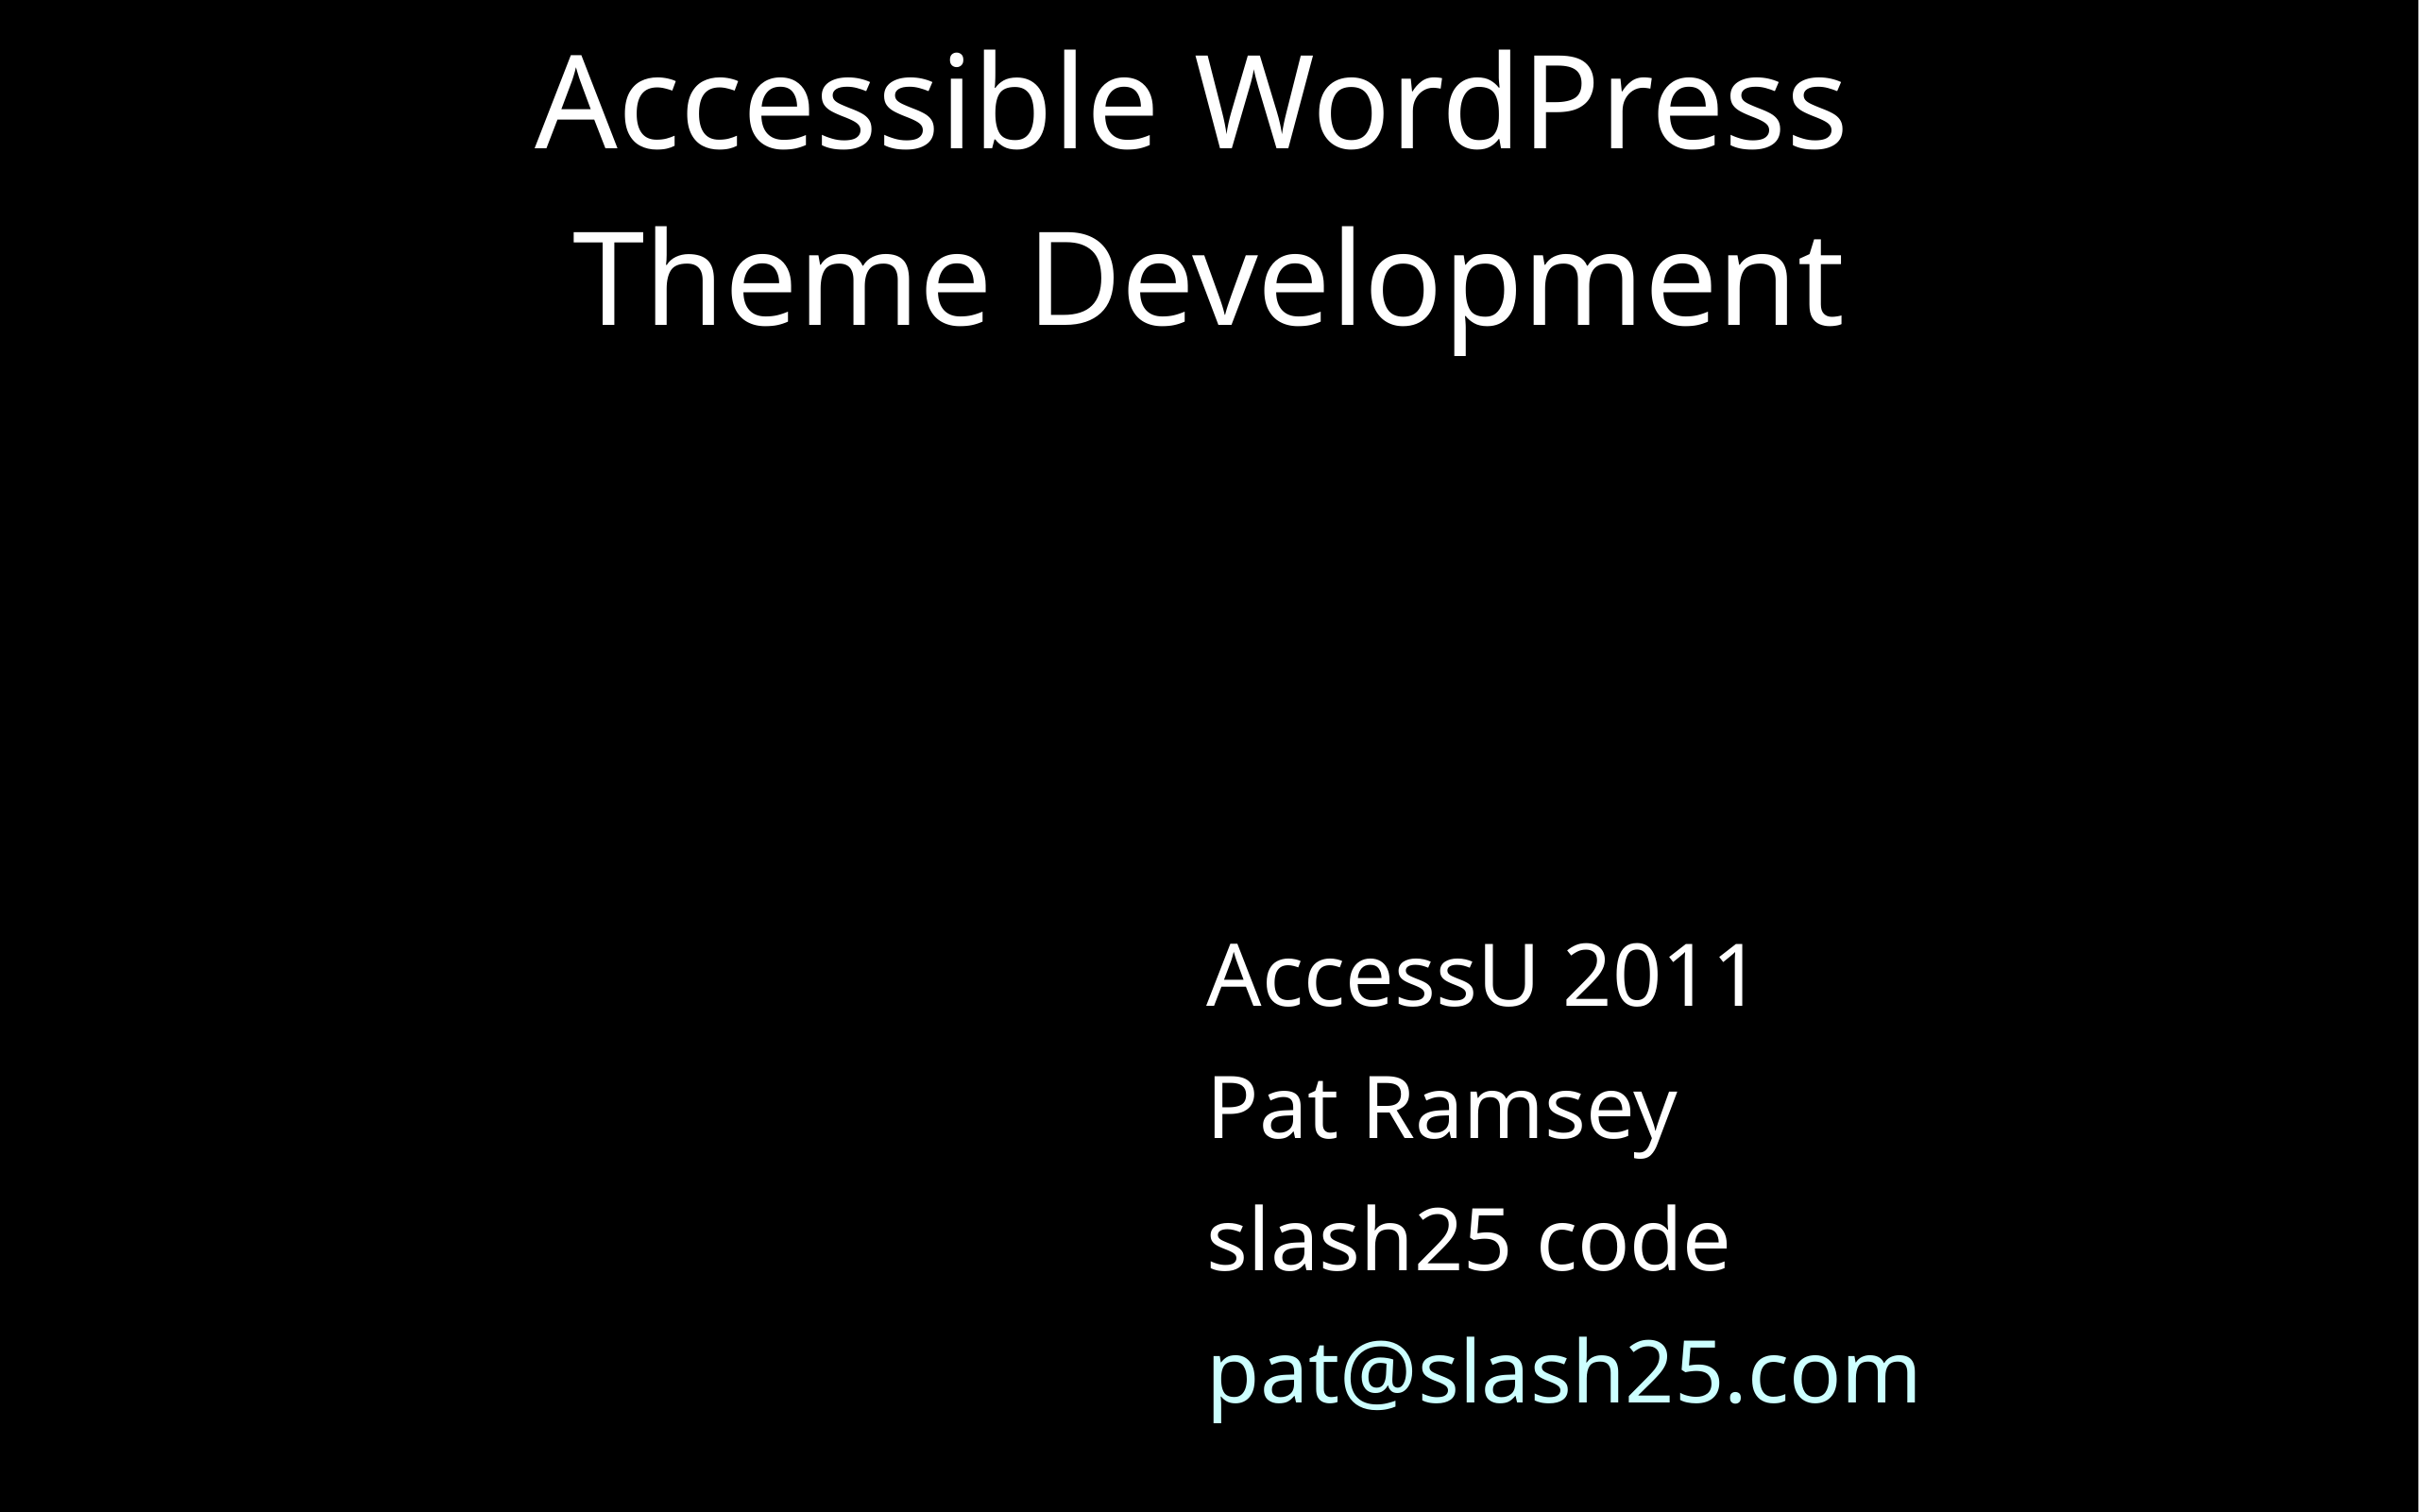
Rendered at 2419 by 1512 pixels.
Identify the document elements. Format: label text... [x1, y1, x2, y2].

list AccessU 2011 Pat Ramsey slash25 code pat@slash25.com [1206, 913, 2298, 1378]
title Accessible WordPress Theme Development [120, 27, 2298, 345]
